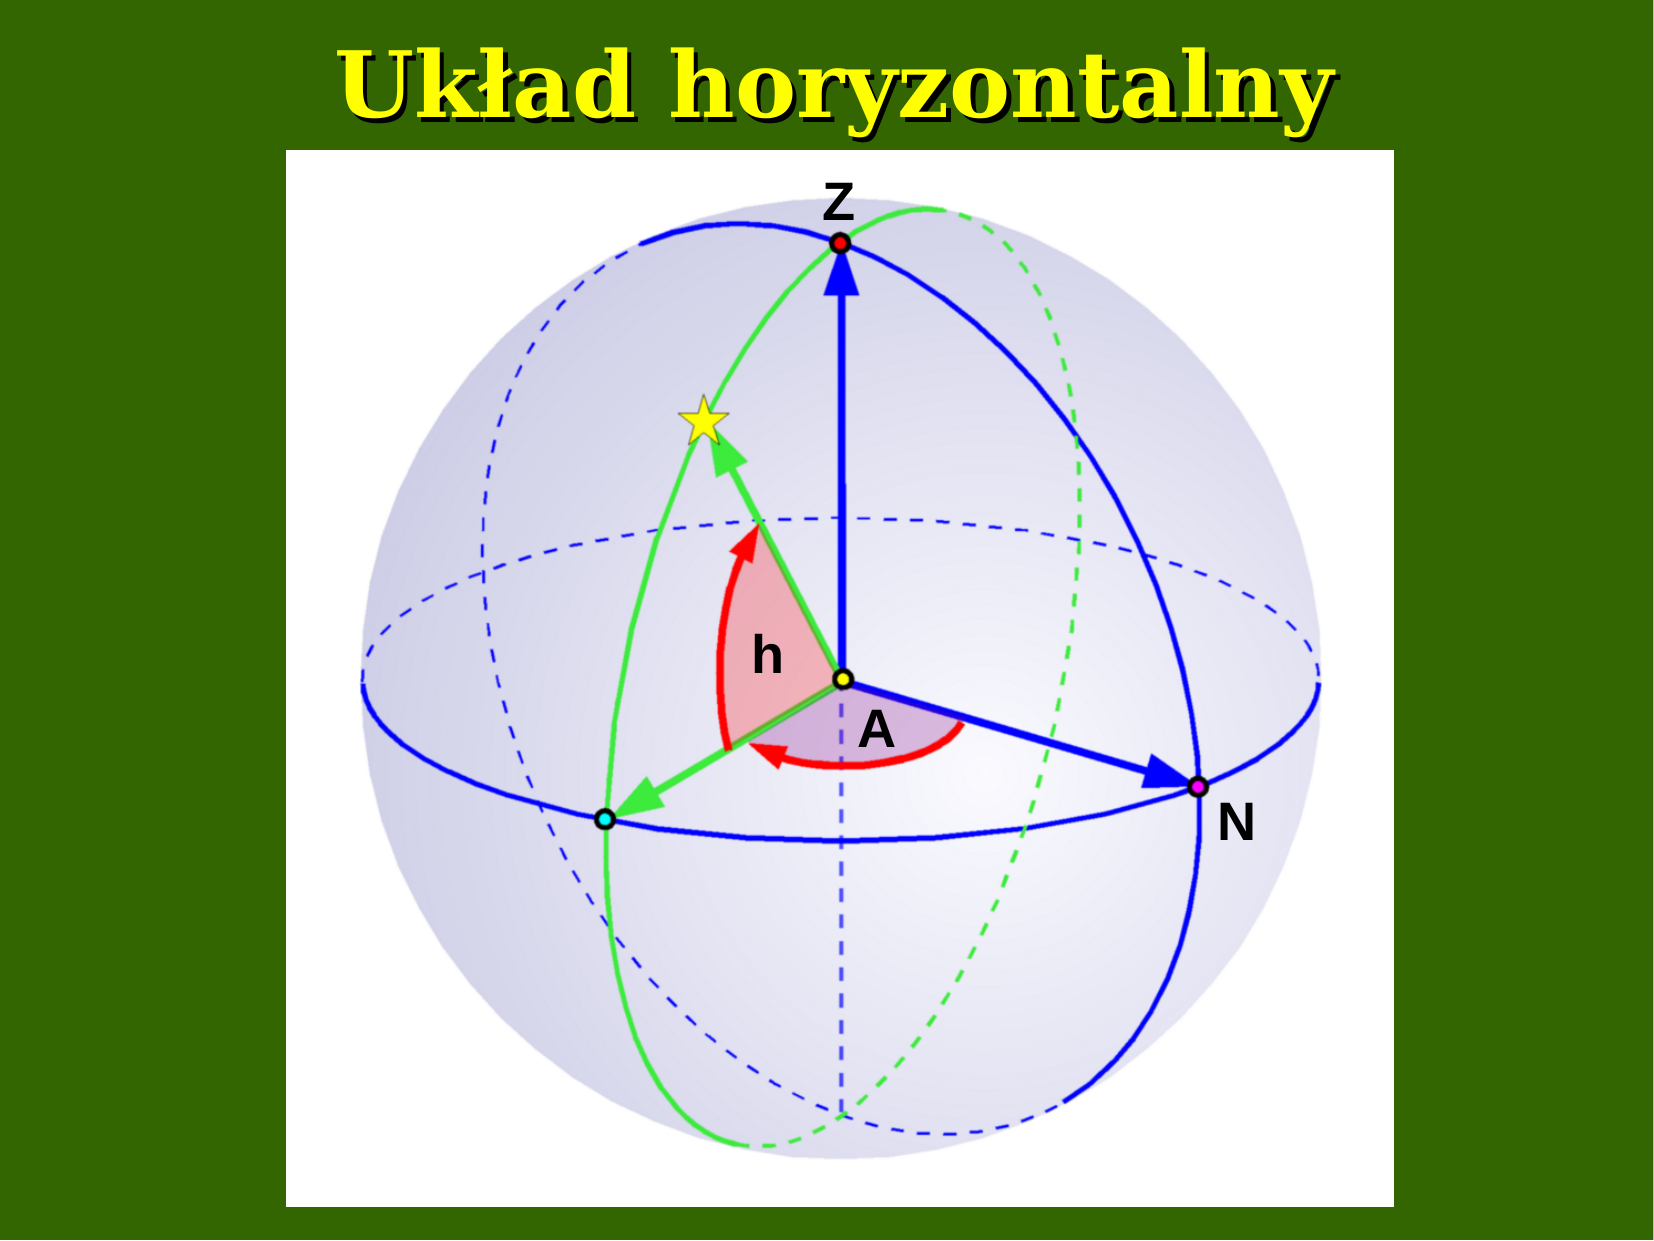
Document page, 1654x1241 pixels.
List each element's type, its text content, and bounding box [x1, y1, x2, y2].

text_box h [736, 617, 800, 693]
title Układ horyzontalny [90, 25, 1579, 146]
text_box Z [807, 164, 871, 240]
text_box N [1202, 783, 1272, 860]
text_box A [842, 691, 912, 767]
picture [286, 150, 1394, 1207]
